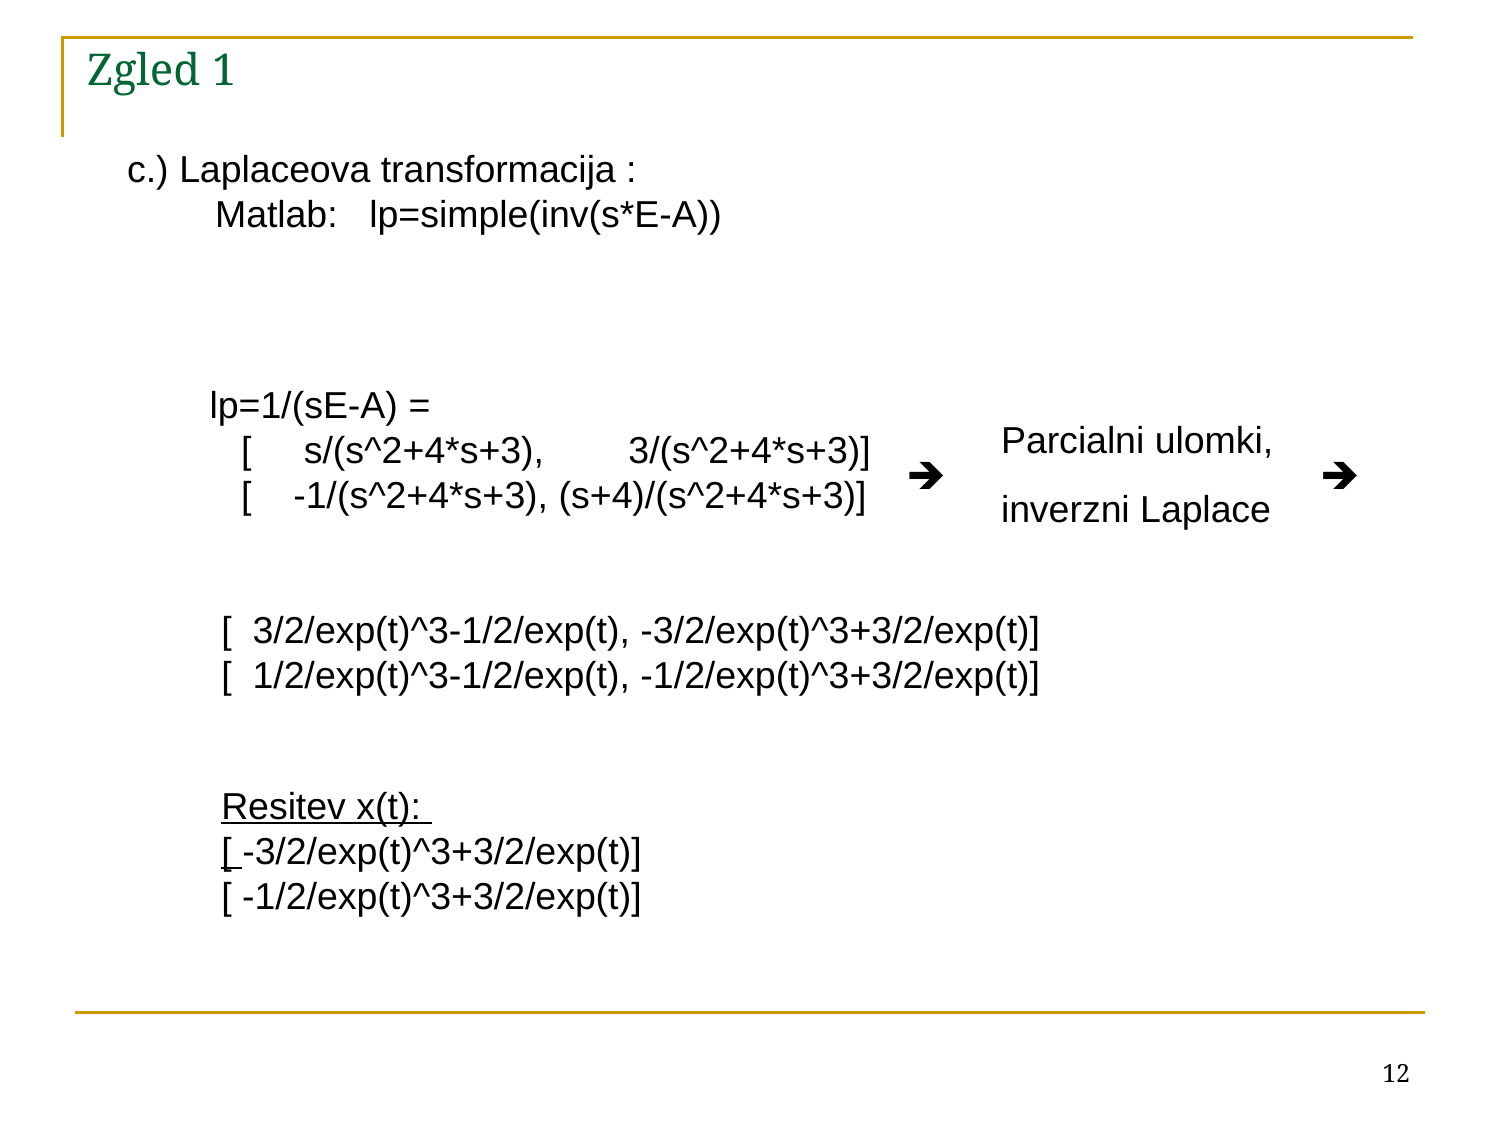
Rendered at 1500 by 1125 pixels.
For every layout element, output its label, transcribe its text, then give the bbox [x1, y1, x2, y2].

text_box Parcialni ulomki, inverzni Laplace [986, 408, 1353, 538]
title Zgled 1 [72, 34, 1423, 124]
text_box <number> [1074, 1024, 1426, 1100]
text_box  [891, 444, 975, 505]
text_box [ 3/2/exp(t)^3-1/2/exp(t), -3/2/exp(t)^3+3/2/exp(t)] [ 1/2/exp(t)^3-1/2/exp(t), -1/2/exp(t)^3+3/2/exp(t)] [206, 597, 1306, 772]
text_box c.) Laplaceova transformacija : Matlab: lp=simple(inv(s*E-A)) [112, 137, 1365, 243]
text_box lp=1/(sE-A) = [ s/(s^2+4*s+3), 3/(s^2+4*s+3)] [ -1/(s^2+4*s+3), (s+4)/(s^2+4*s+3)] [194, 373, 916, 524]
text_box Resitev x(t): [ -3/2/exp(t)^3+3/2/exp(t)] [ -1/2/exp(t)^3+3/2/exp(t)] [206, 774, 762, 994]
text_box  [1305, 444, 1388, 505]
